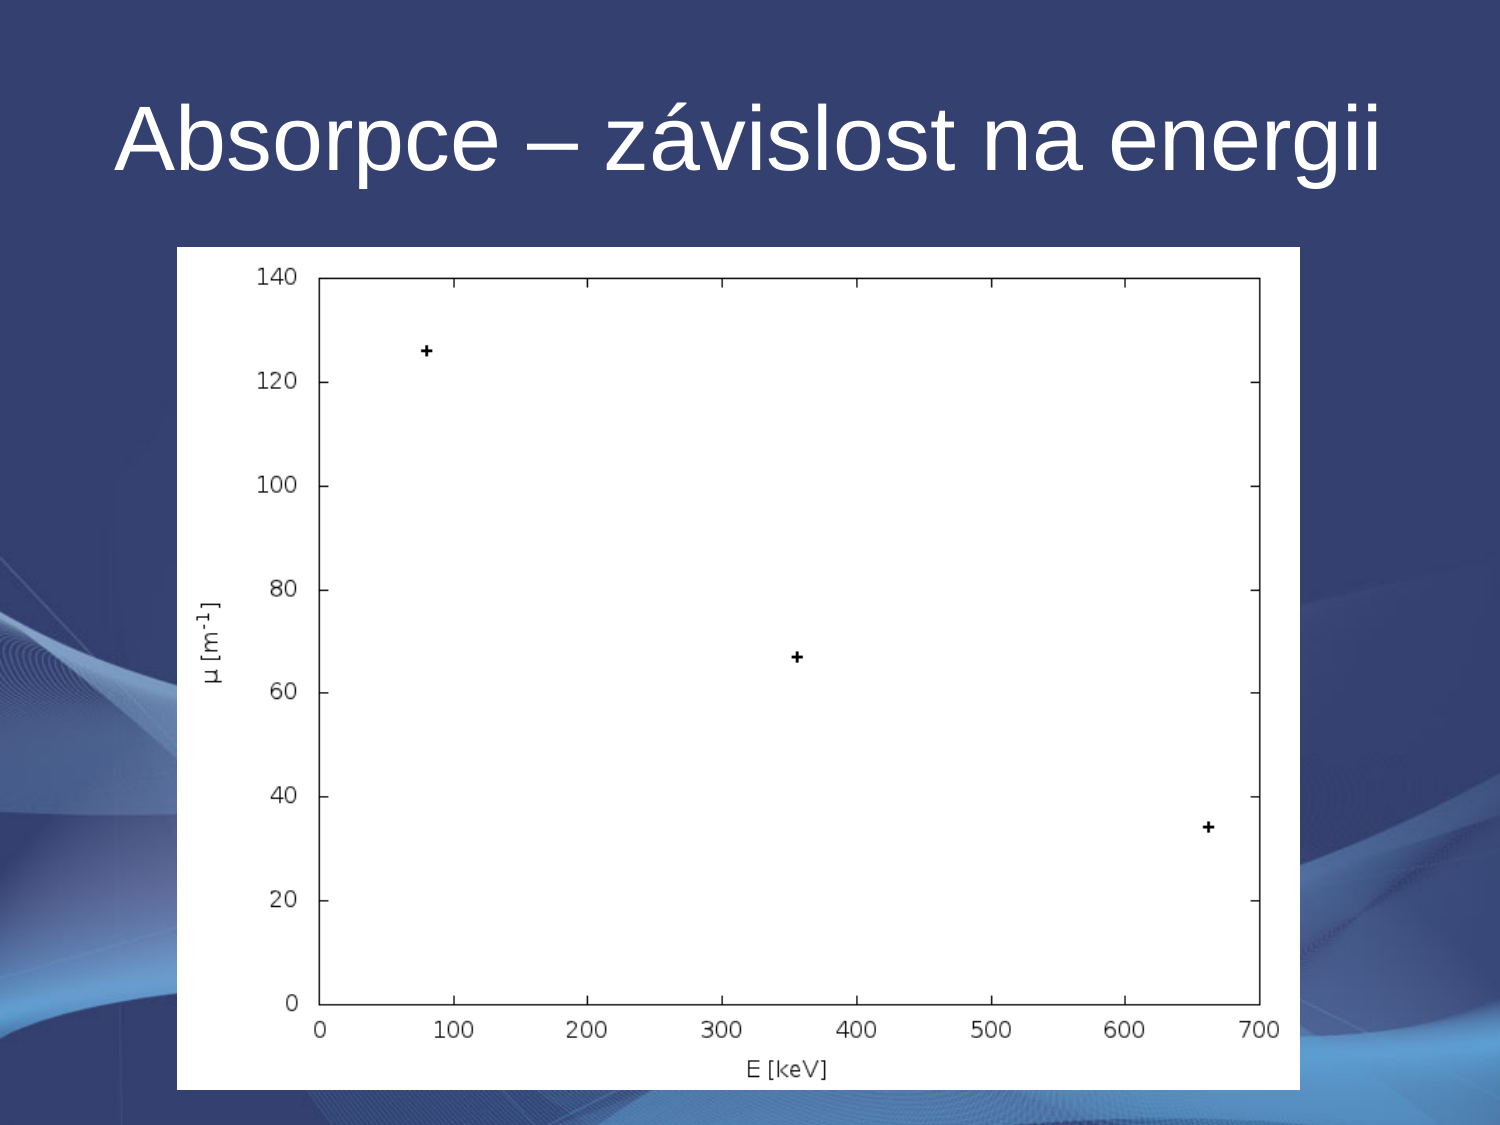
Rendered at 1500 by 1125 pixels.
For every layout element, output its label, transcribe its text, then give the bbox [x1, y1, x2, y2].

title Absorpce – závislost na energii [75, 45, 1426, 233]
picture [0, 0, 1500, 1125]
